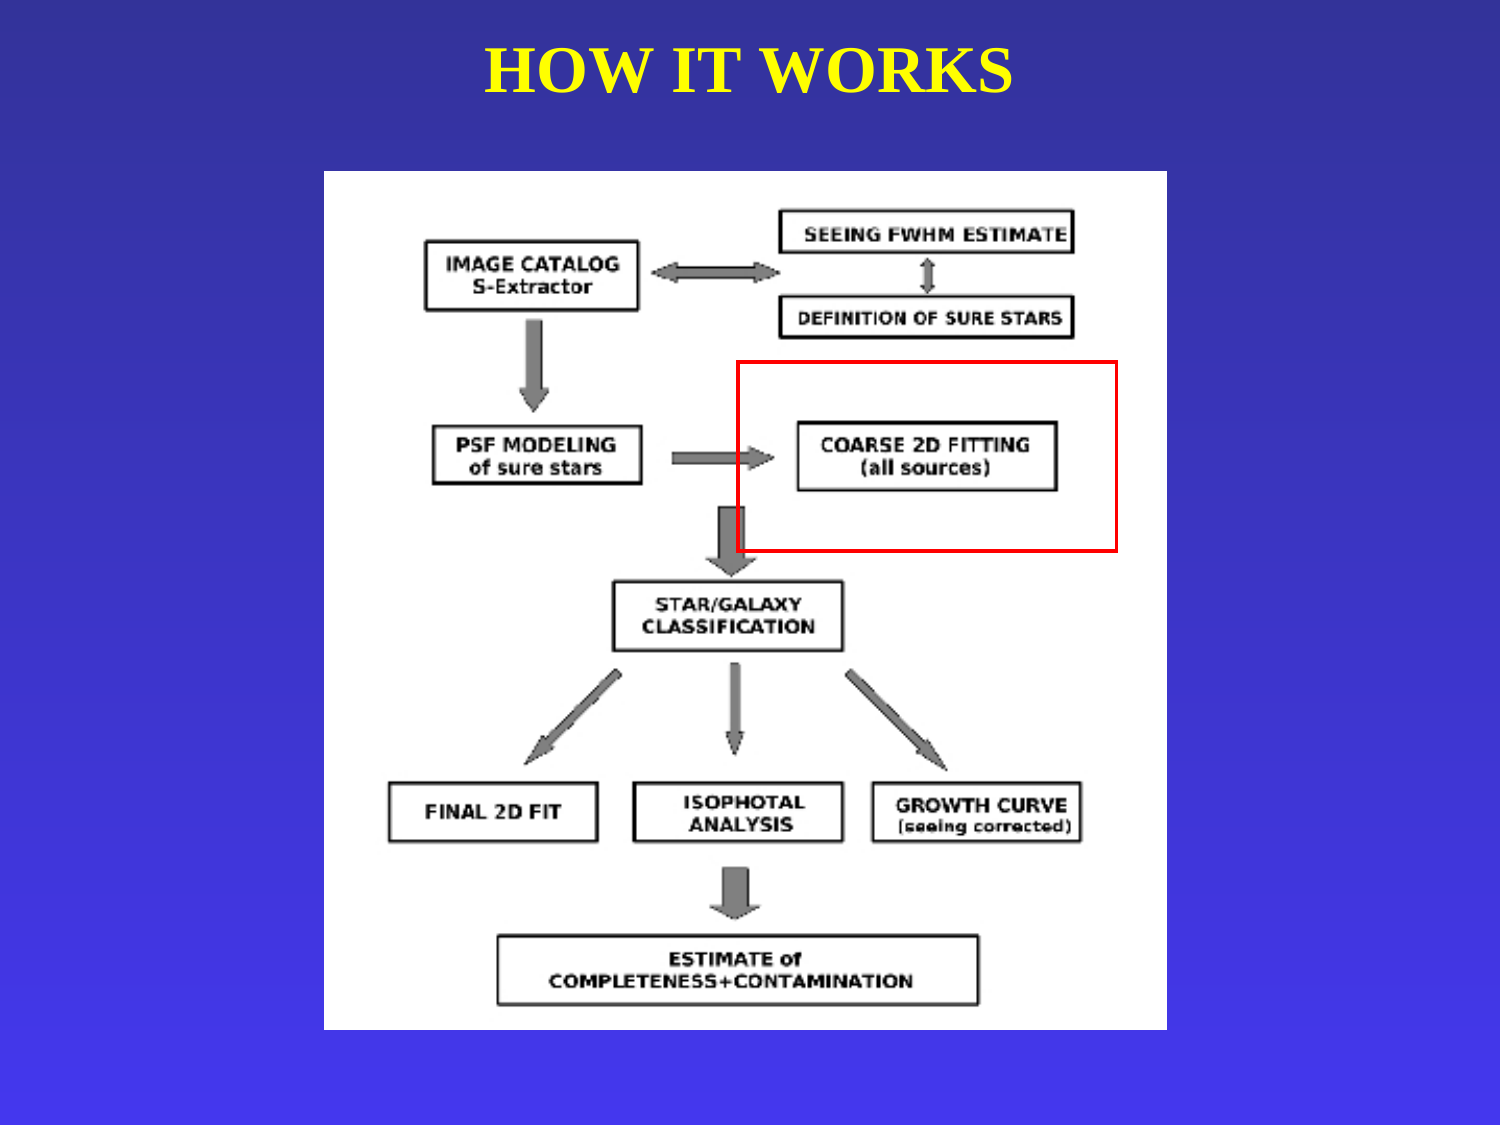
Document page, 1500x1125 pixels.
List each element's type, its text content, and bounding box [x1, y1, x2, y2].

text_box [738, 361, 1117, 551]
picture [324, 171, 1167, 1030]
text_box HOW IT WORKS [437, 30, 1064, 114]
